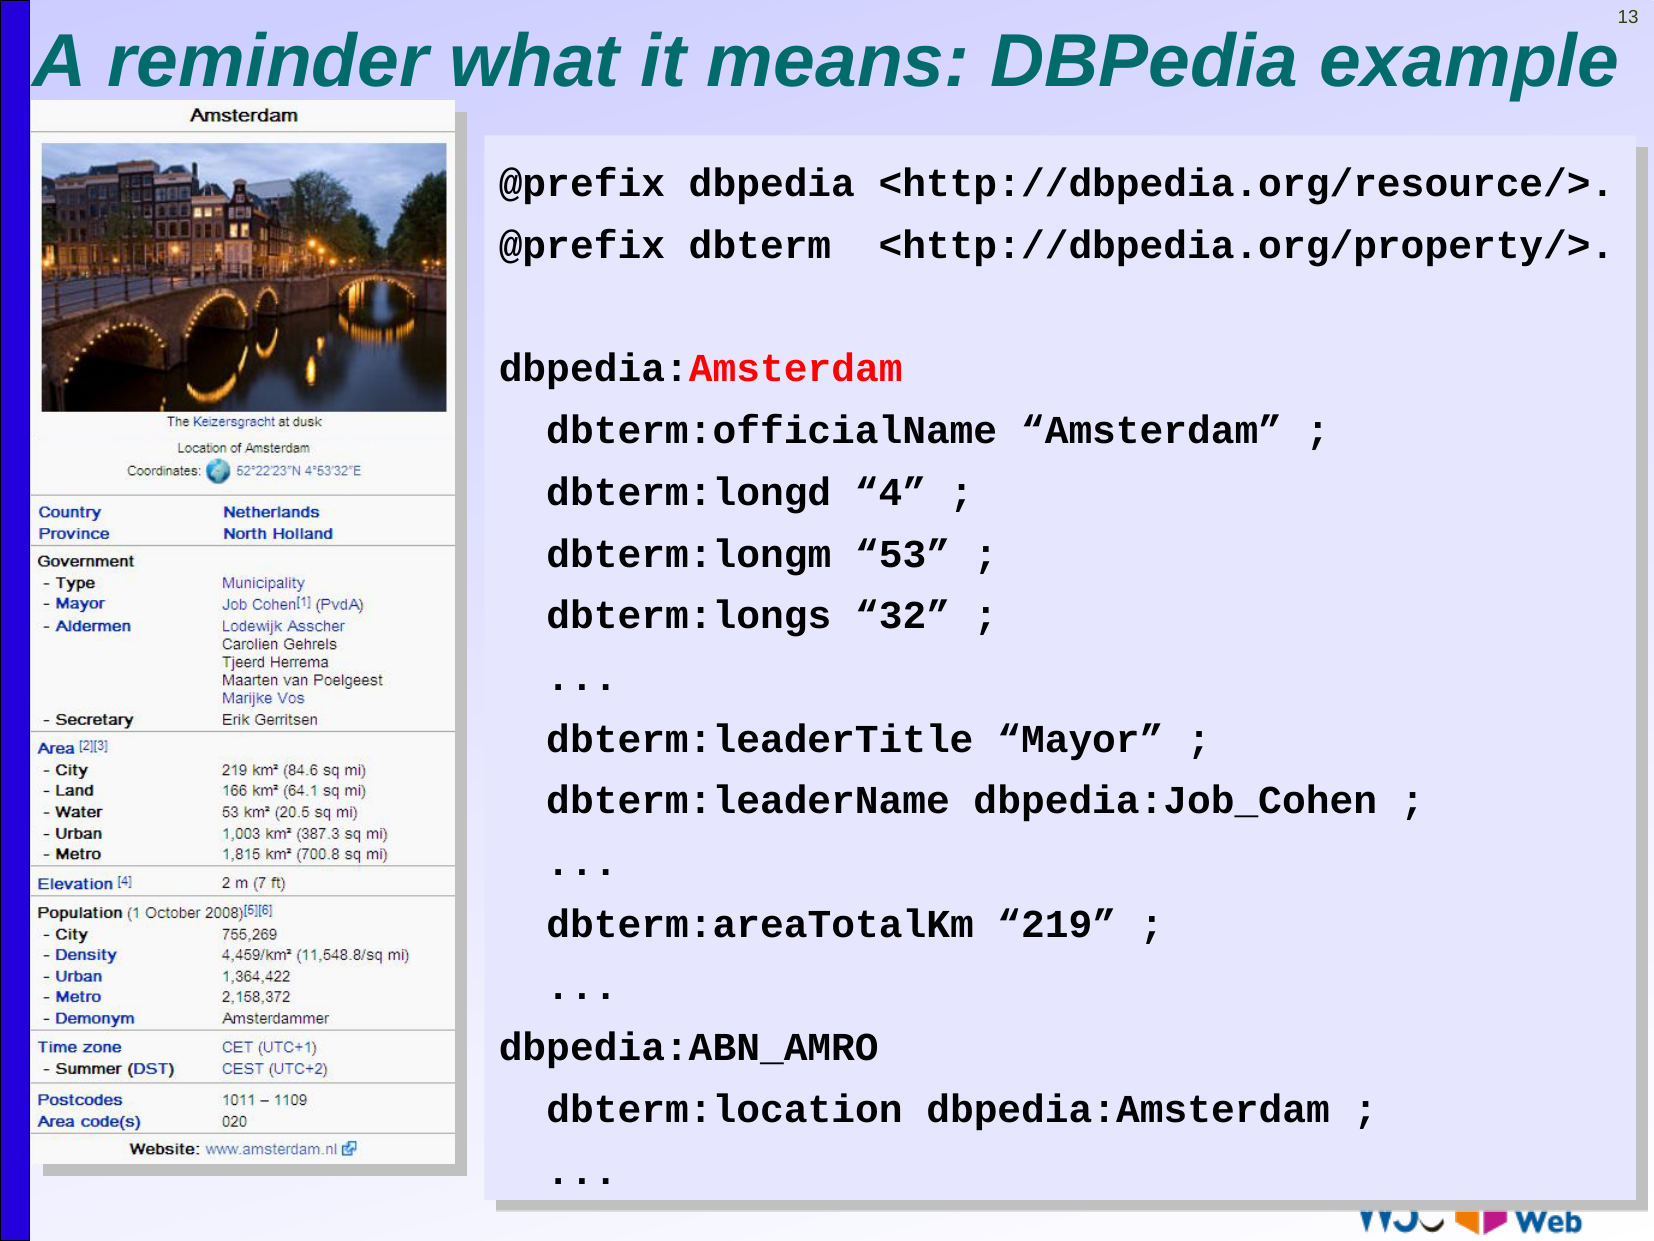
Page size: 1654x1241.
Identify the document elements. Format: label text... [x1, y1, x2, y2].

picture [1352, 1175, 1648, 1235]
text_box @prefix dbpedia <http://dbpedia.org/resource/>. @prefix dbterm <http://dbpedia.org/property/>. dbpedia:Amsterdam dbterm:officialName “Amsterdam” ; dbterm:longd “4” ; dbterm:longm “53” ; dbterm:longs “32” ; ... dbterm:leaderTitle “Mayor” ; dbterm:leaderName dbpedia:Job_Cohen ; ... dbterm:areaTotalKm “219” ; ... dbpedia:ABN_AMRO dbterm:location dbpedia:Amsterdam ; ... [484, 135, 1636, 1200]
title A reminder what it means: DBPedia example [0, 0, 1654, 119]
picture [31, 100, 455, 1164]
